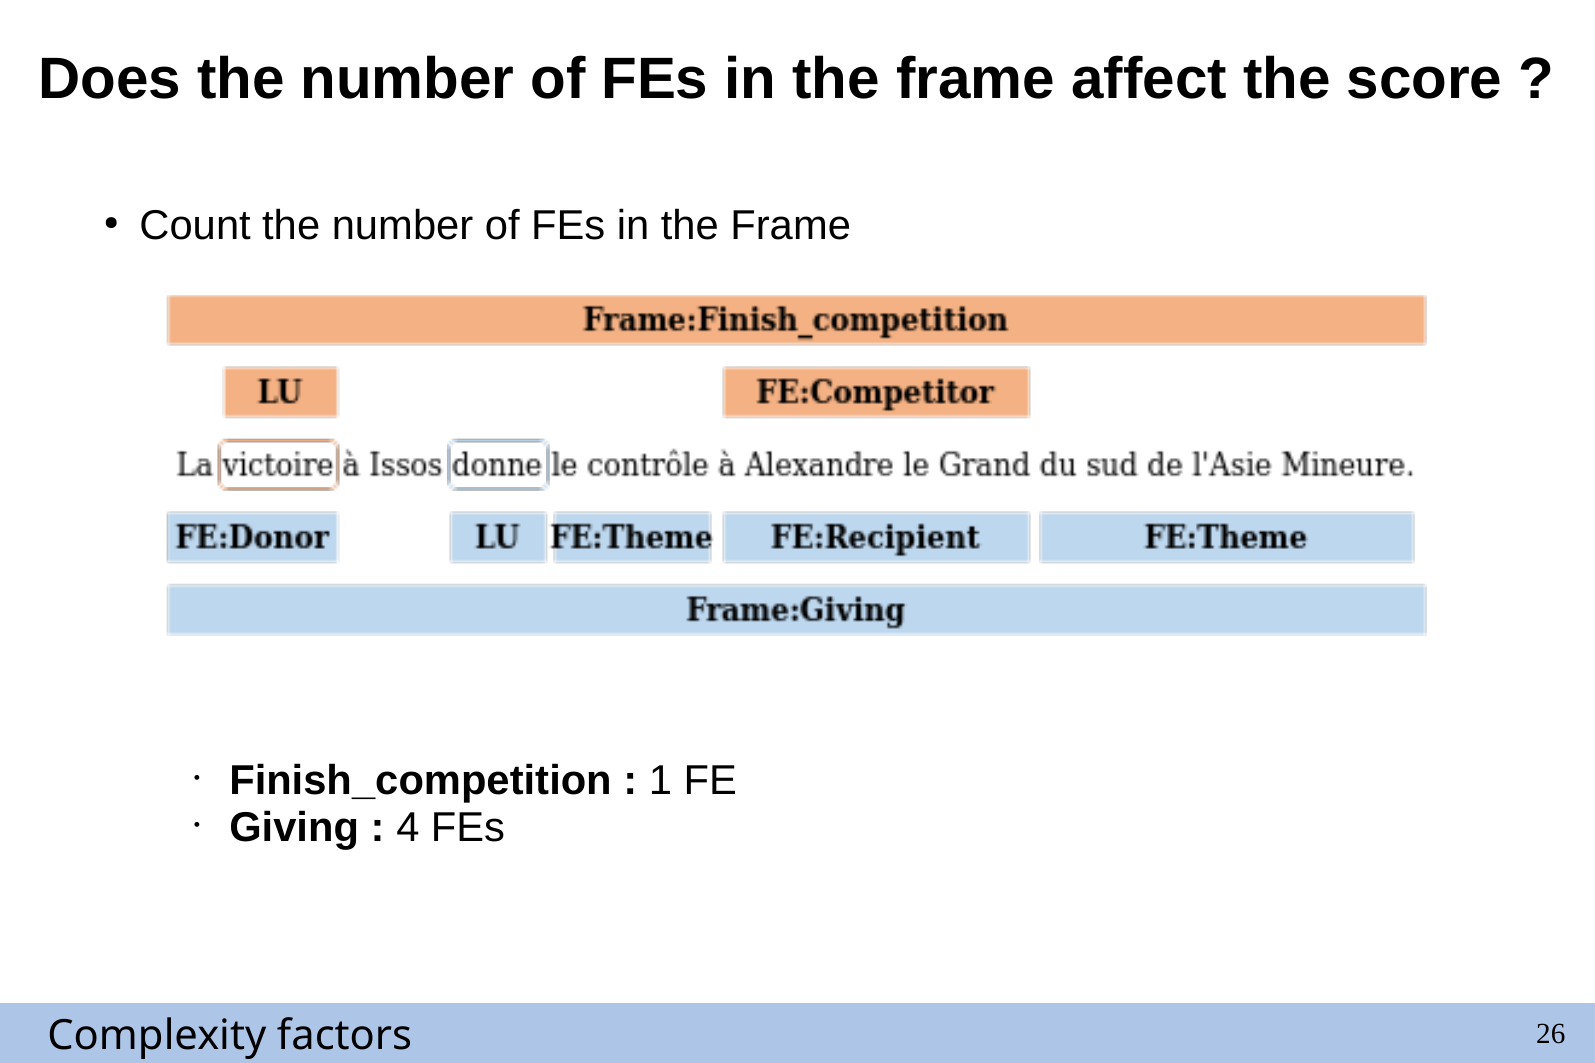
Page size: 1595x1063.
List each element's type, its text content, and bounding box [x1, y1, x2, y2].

picture [156, 295, 1439, 636]
text_box Finish_competition : 1 FE Giving : 4 FEs [179, 749, 1416, 858]
title Does the number of FEs in the frame affect the score ? [31, 33, 1564, 118]
text_box Count the number of FEs in the Frame [89, 193, 1552, 302]
title Complexity factors [47, 980, 1483, 1063]
